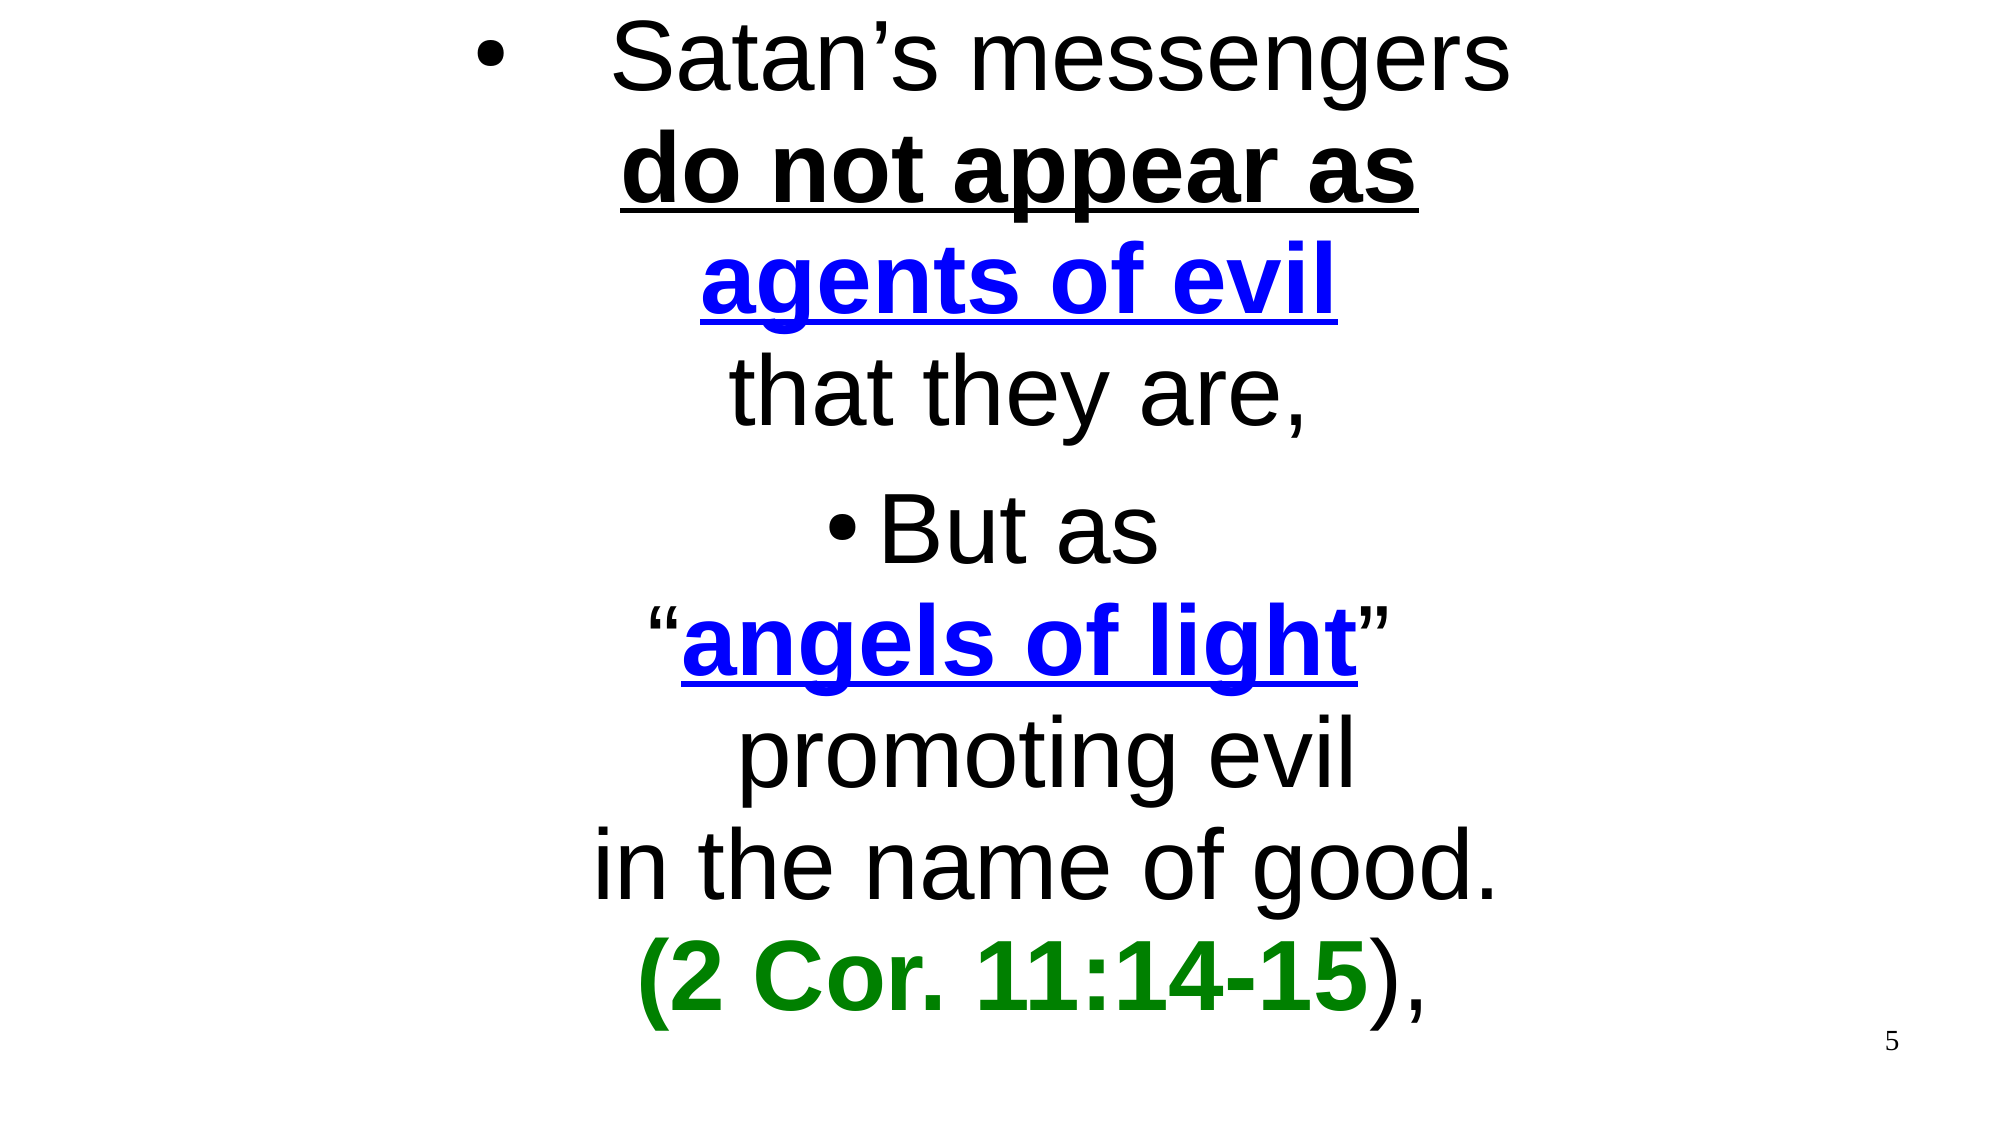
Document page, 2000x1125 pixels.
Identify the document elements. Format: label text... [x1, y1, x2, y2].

list Satan’s messengers do not appear as agents of evil that they are, But as “angels of light” promoting evil in the name of good. (2 Cor. 11:14-15), [0, 0, 1996, 1123]
